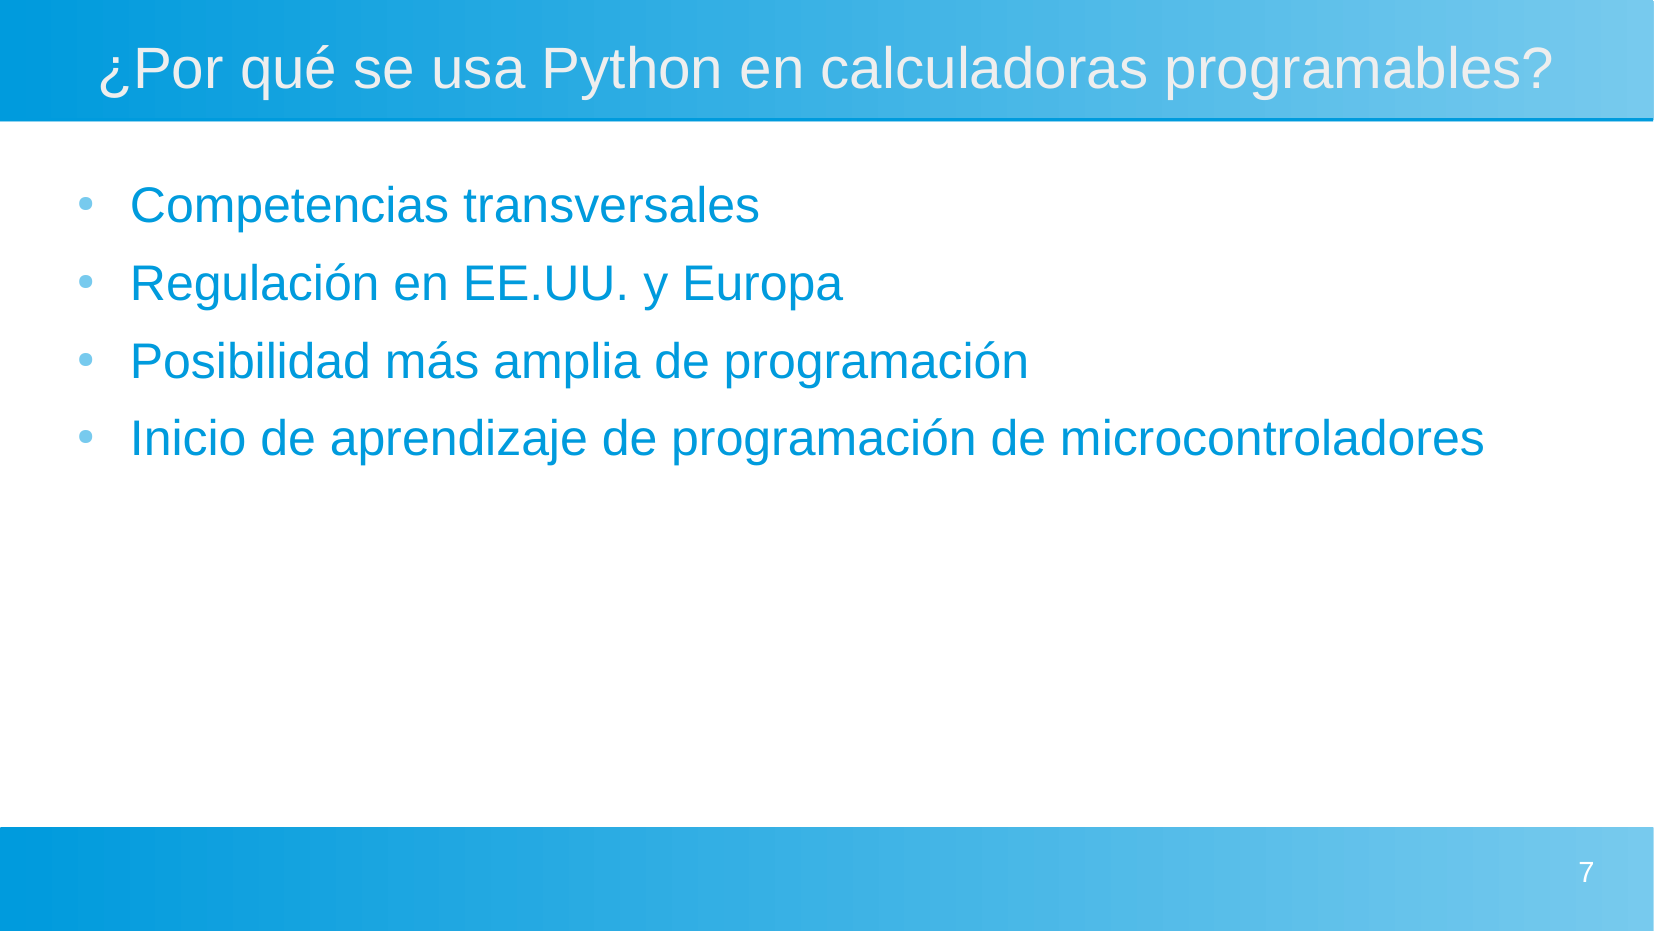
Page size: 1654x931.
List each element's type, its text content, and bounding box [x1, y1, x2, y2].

title ¿Por qué se usa Python en calculadoras programables? [59, 29, 1595, 108]
list Competencias transversales Regulación en EE.UU. y Europa Posibilidad más amplia de programación Inicio de aprendizaje de programación de microcontroladores [59, 177, 1595, 768]
